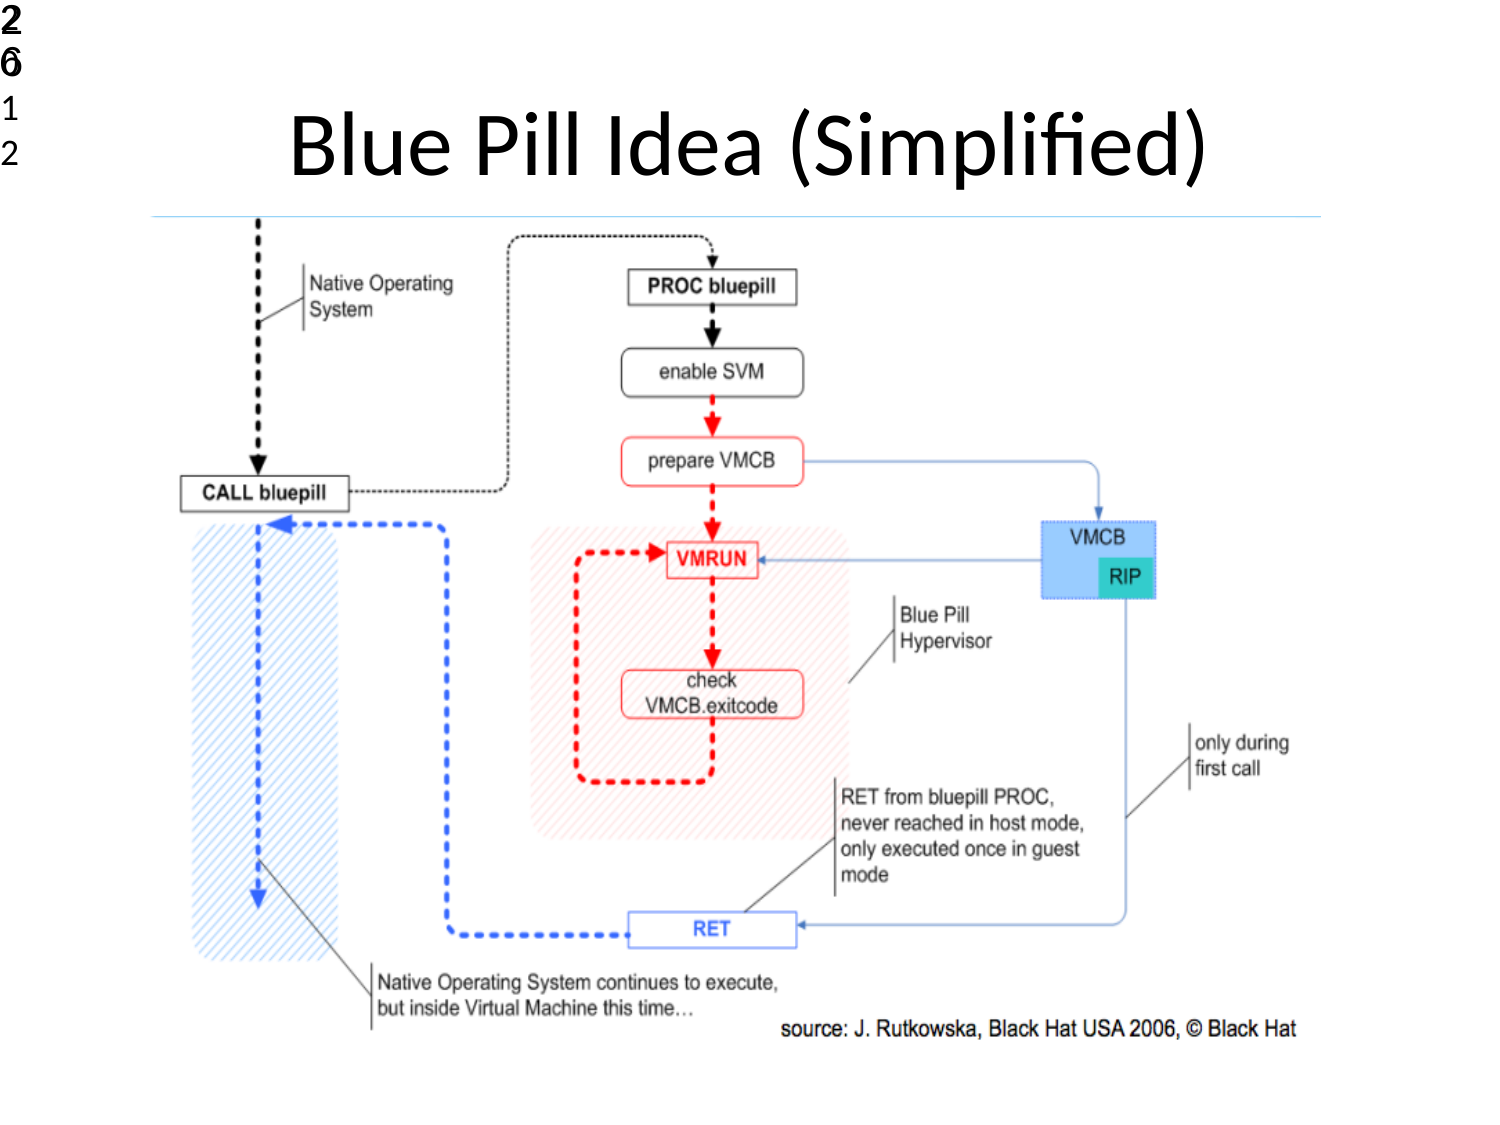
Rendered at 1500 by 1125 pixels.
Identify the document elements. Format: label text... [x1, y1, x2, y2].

title Blue Pill Idea (Simplified) [75, 45, 1425, 233]
picture [133, 216, 1326, 1043]
